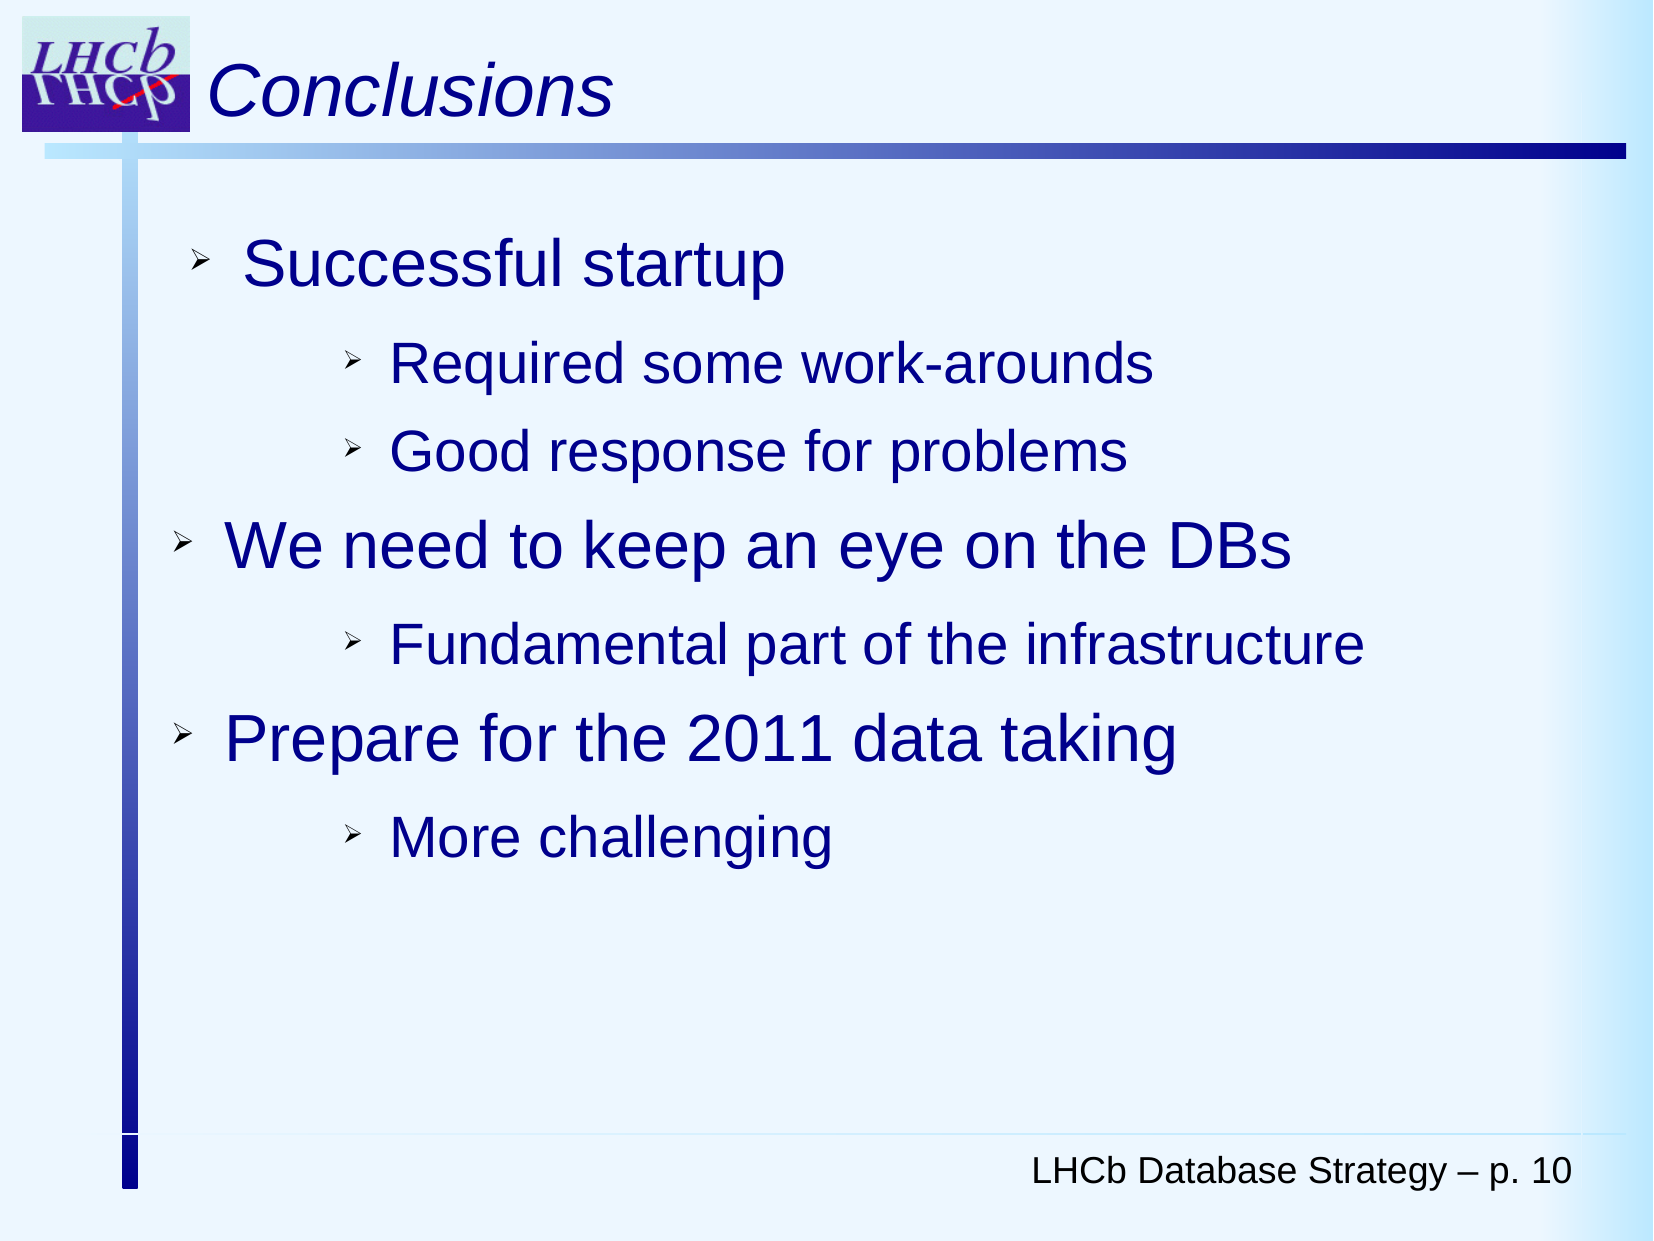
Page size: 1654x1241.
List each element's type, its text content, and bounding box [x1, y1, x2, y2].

picture [22, 16, 190, 132]
title Conclusions [206, 0, 1582, 182]
list Successful startup Required some work-arounds Good response for problems We need to keep an eye on the DBs Fundamental part of the infrastructure Prepare for the 2011 data taking More challenging [153, 226, 1533, 1095]
